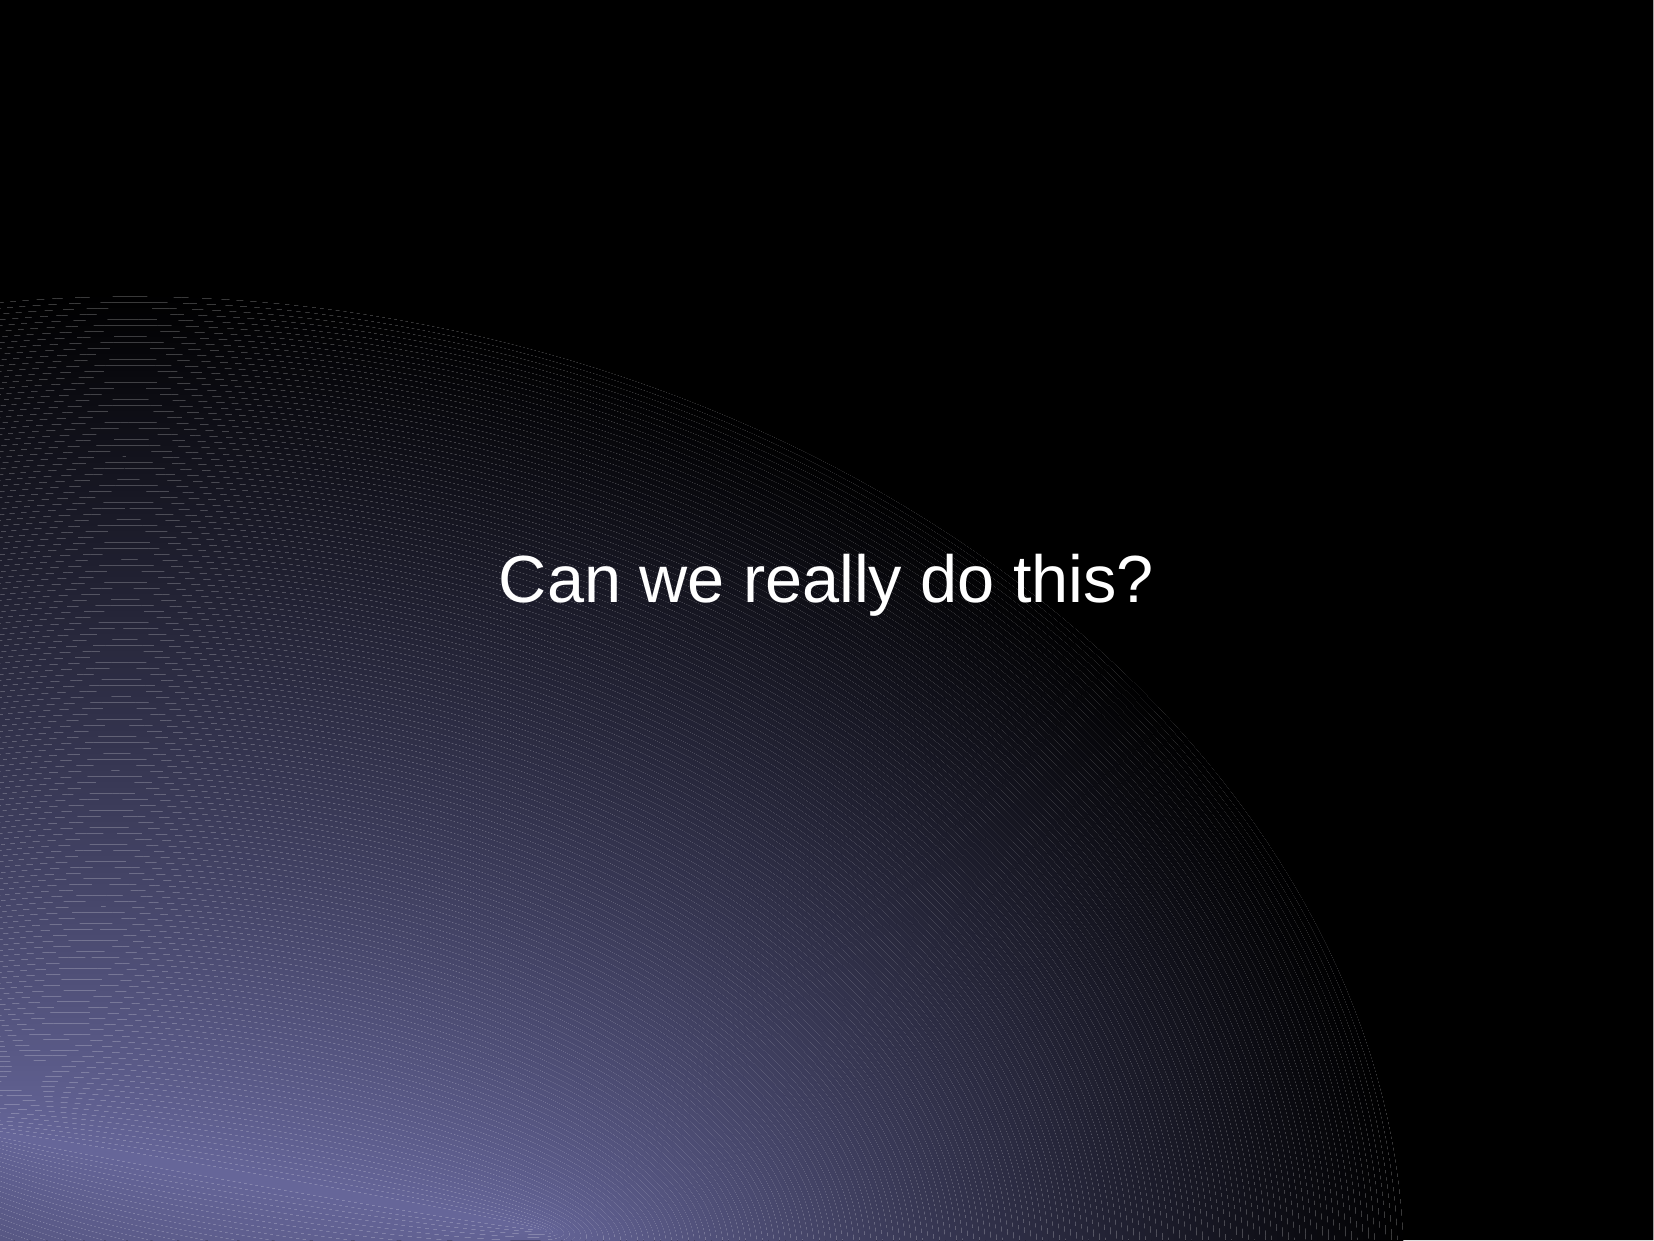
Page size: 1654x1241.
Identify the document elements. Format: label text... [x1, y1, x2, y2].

subtitle Can we really do this? [82, 56, 1571, 1102]
